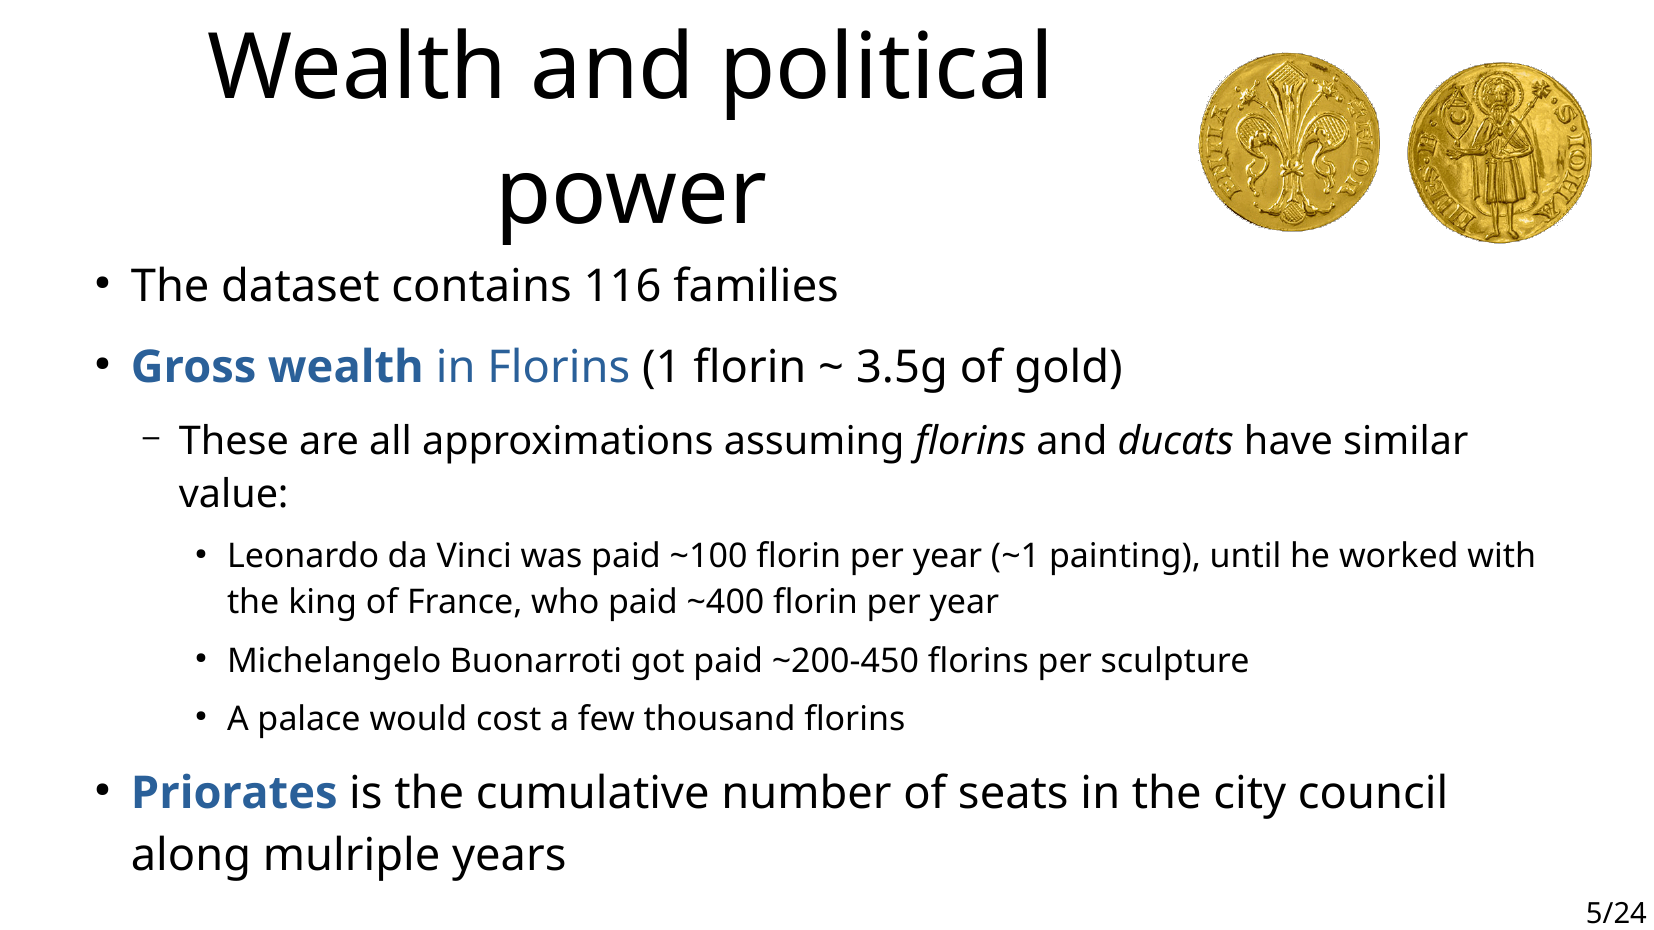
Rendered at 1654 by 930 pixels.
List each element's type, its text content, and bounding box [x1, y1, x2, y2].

picture [1173, 29, 1620, 253]
title Wealth and political power [64, 13, 1198, 237]
list The dataset contains 116 families Gross wealth in Florins (1 florin ~ 3.5g of gold) These are all approximations assuming florins and ducats have similar value: Leonardo da Vinci was paid ~100 florin per year (~1 painting), until he worked with the king of France, who paid ~400 florin per year Michelangelo Buonarroti got paid ~200-450 florins per sculpture A palace would cost a few thousand florins Priorates is the cumulative number of seats in the city council along mulriple years [82, 252, 1571, 886]
